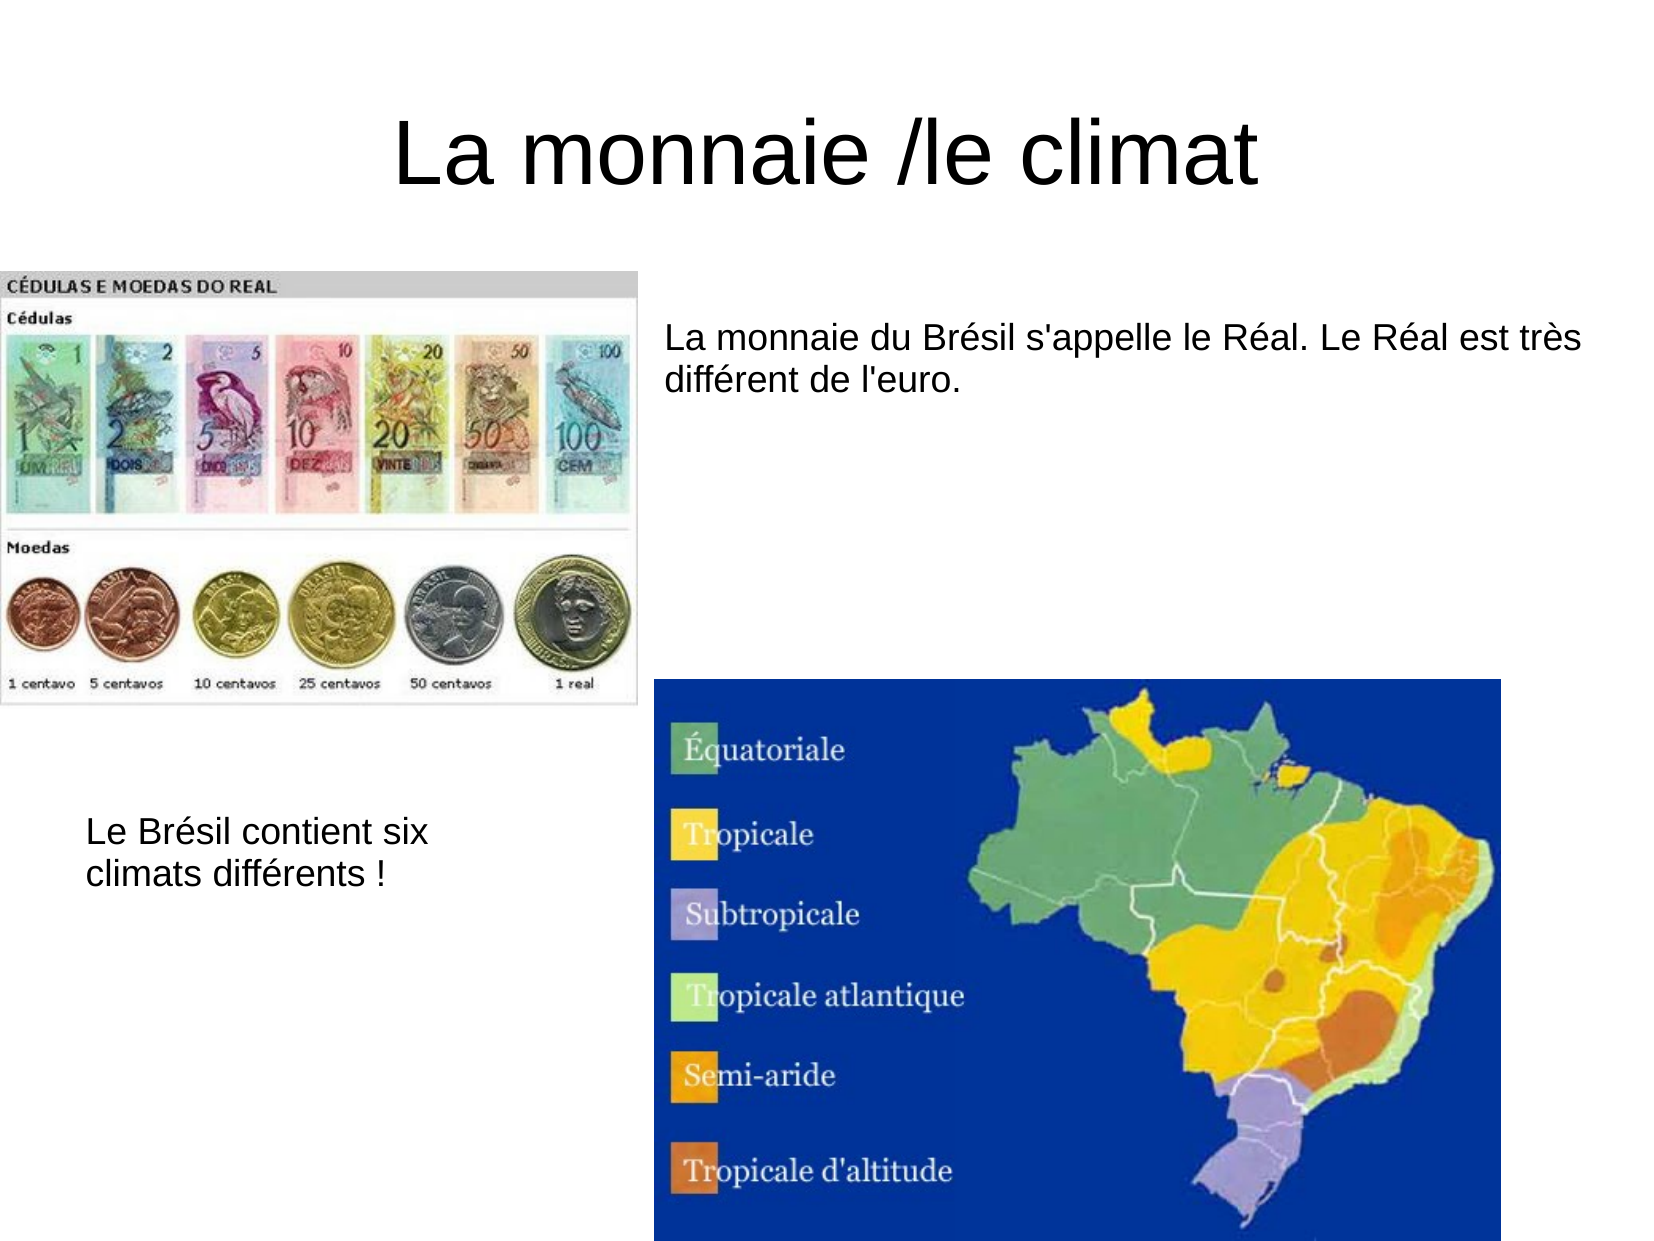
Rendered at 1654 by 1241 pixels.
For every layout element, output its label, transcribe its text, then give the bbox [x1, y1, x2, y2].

picture [0, 271, 638, 709]
title La monnaie /le climat [82, 49, 1571, 257]
picture [654, 679, 1501, 1241]
text_box Le Brésil contient six climats différents ! [70, 803, 520, 903]
text_box La monnaie du Brésil s'appelle le Réal. Le Réal est très différent de l'euro. [649, 309, 1654, 451]
